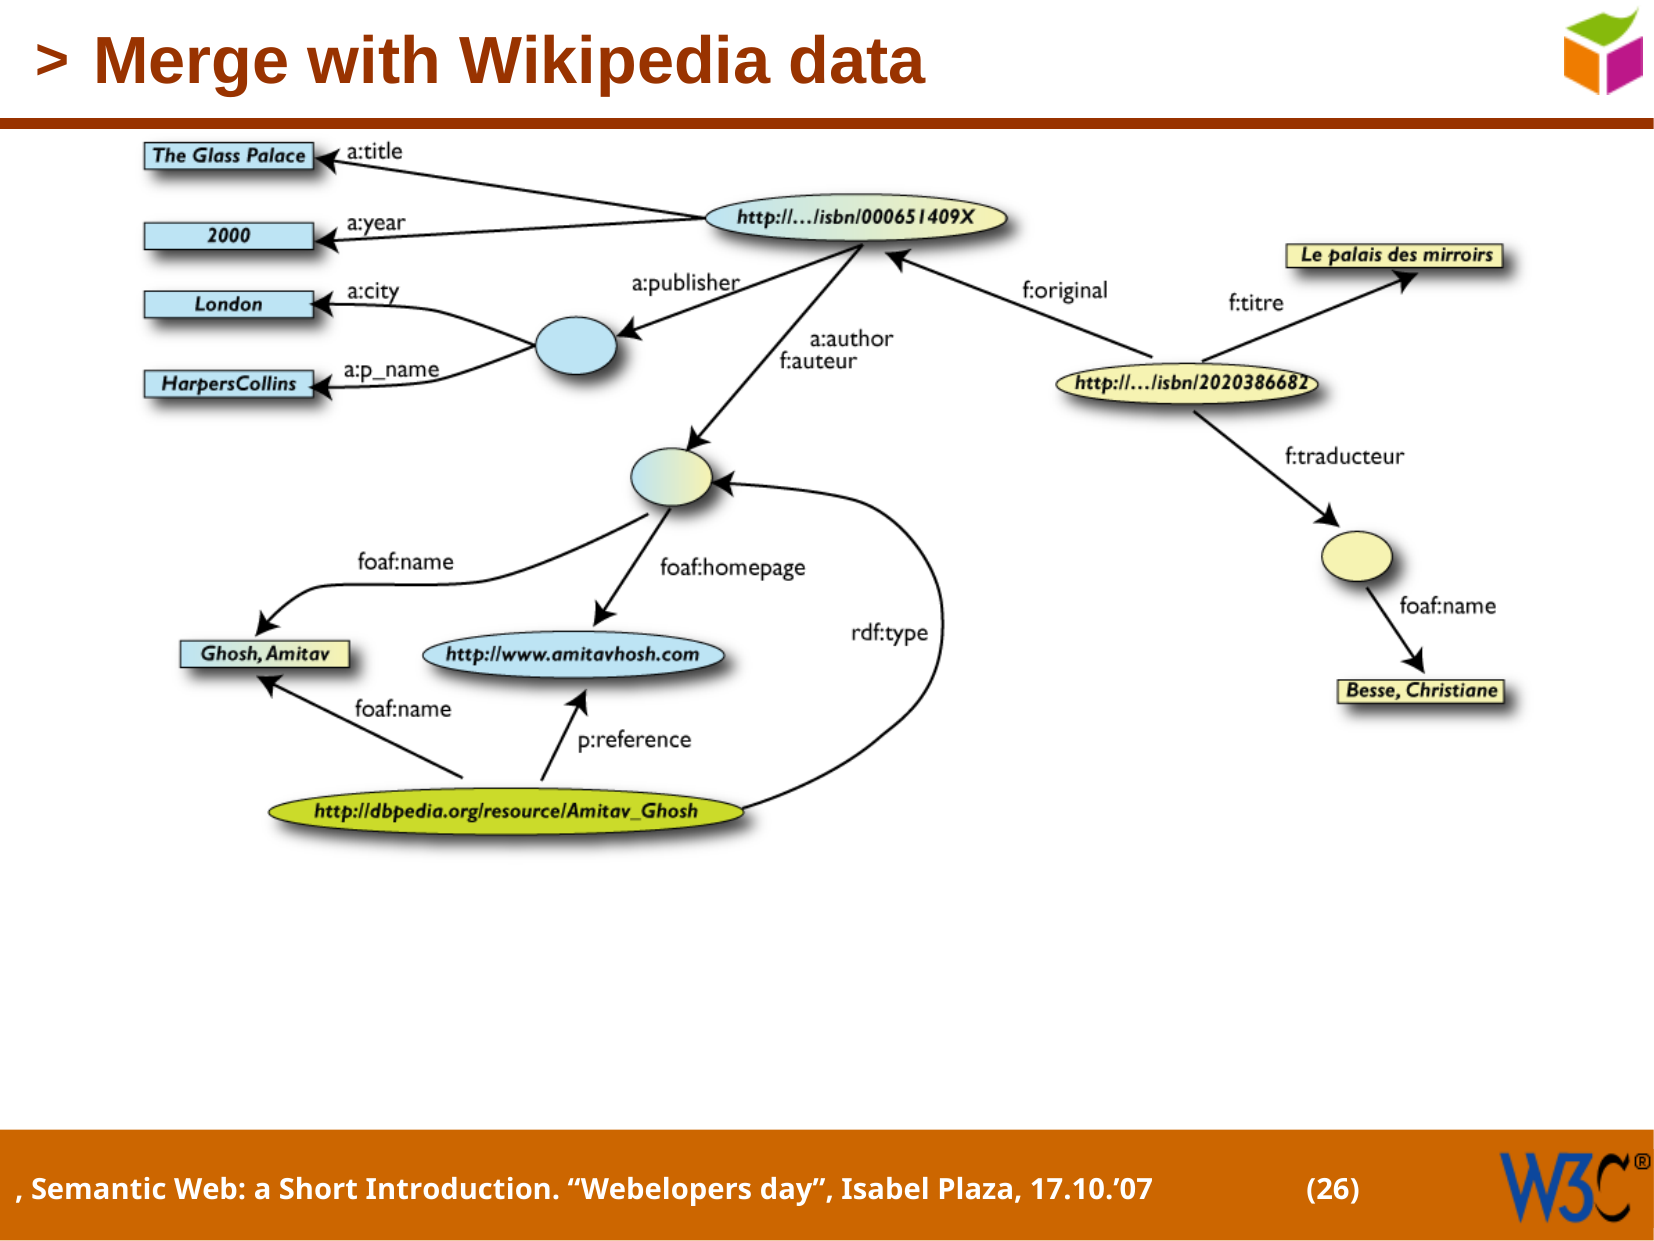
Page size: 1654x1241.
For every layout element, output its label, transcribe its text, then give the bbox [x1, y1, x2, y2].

title Merge with Wikipedia data [93, 0, 1493, 119]
picture [129, 131, 1536, 1071]
picture [1564, 5, 1643, 95]
picture [1495, 1149, 1654, 1228]
